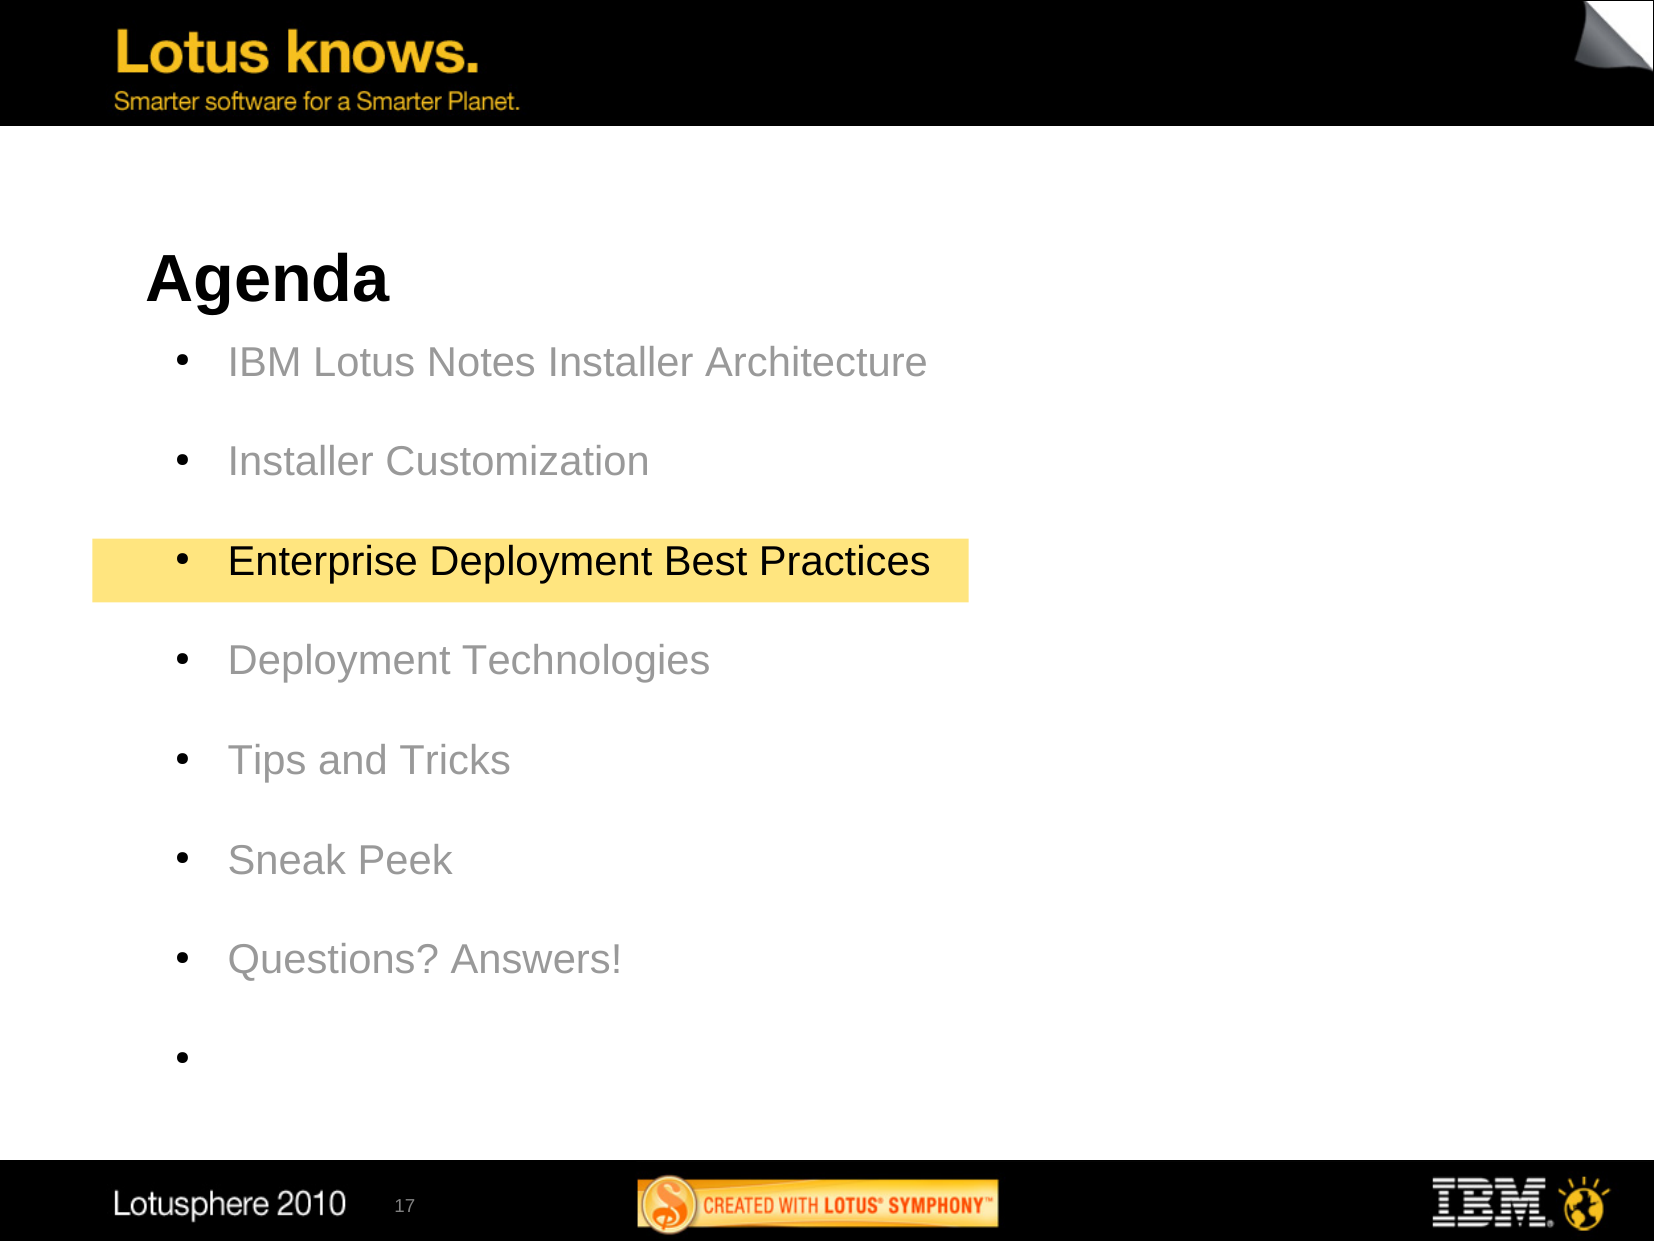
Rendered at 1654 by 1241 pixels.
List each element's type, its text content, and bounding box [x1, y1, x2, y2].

title Agenda [145, 144, 1513, 316]
list IBM Lotus Notes Installer Architecture Installer Customization Enterprise Deployment Best Practices Deployment Technologies Tips and Tricks Sneak Peek Questions? Answers! [139, 338, 1552, 1111]
text_box [92, 539, 139, 602]
picture [1, 1161, 1653, 1241]
picture [1, 1, 1653, 125]
